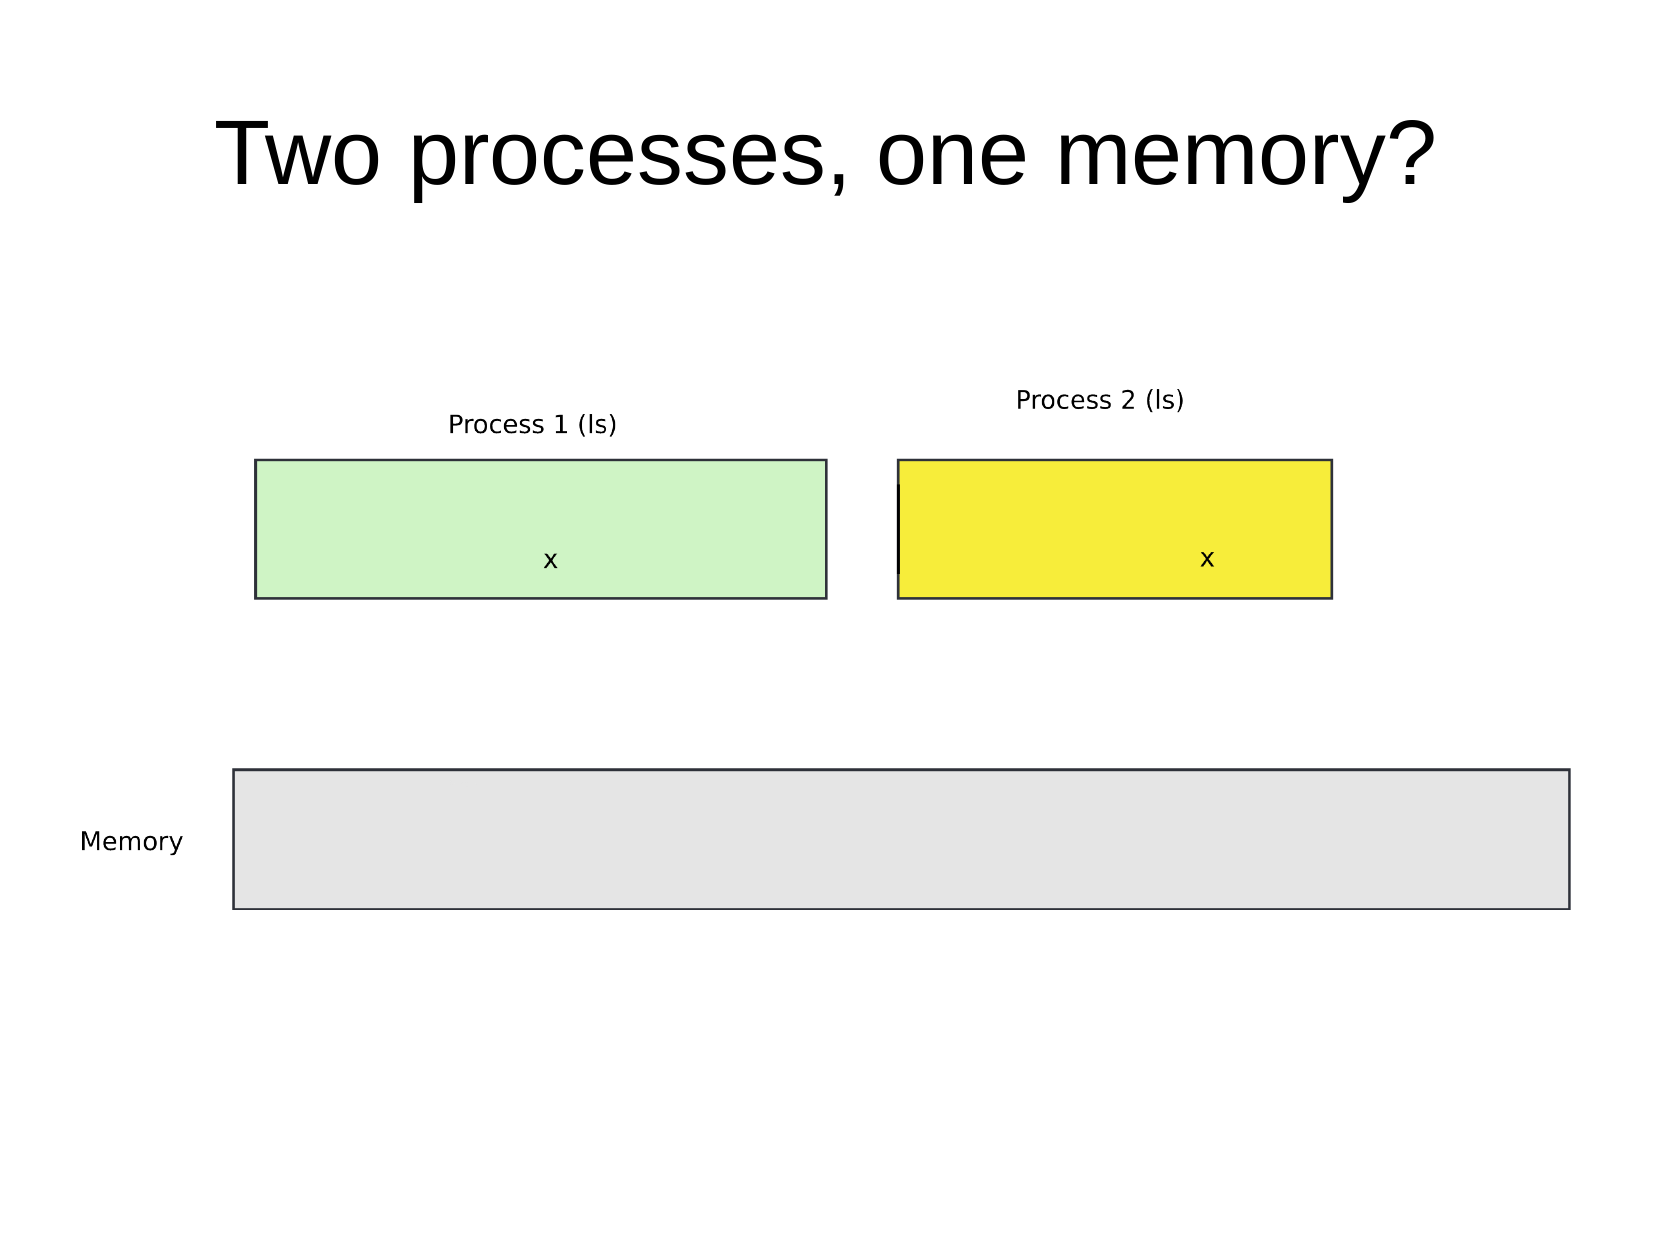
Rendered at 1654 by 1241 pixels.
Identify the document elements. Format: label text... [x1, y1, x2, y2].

picture [82, 389, 1571, 910]
title Two processes, one memory? [82, 49, 1571, 257]
